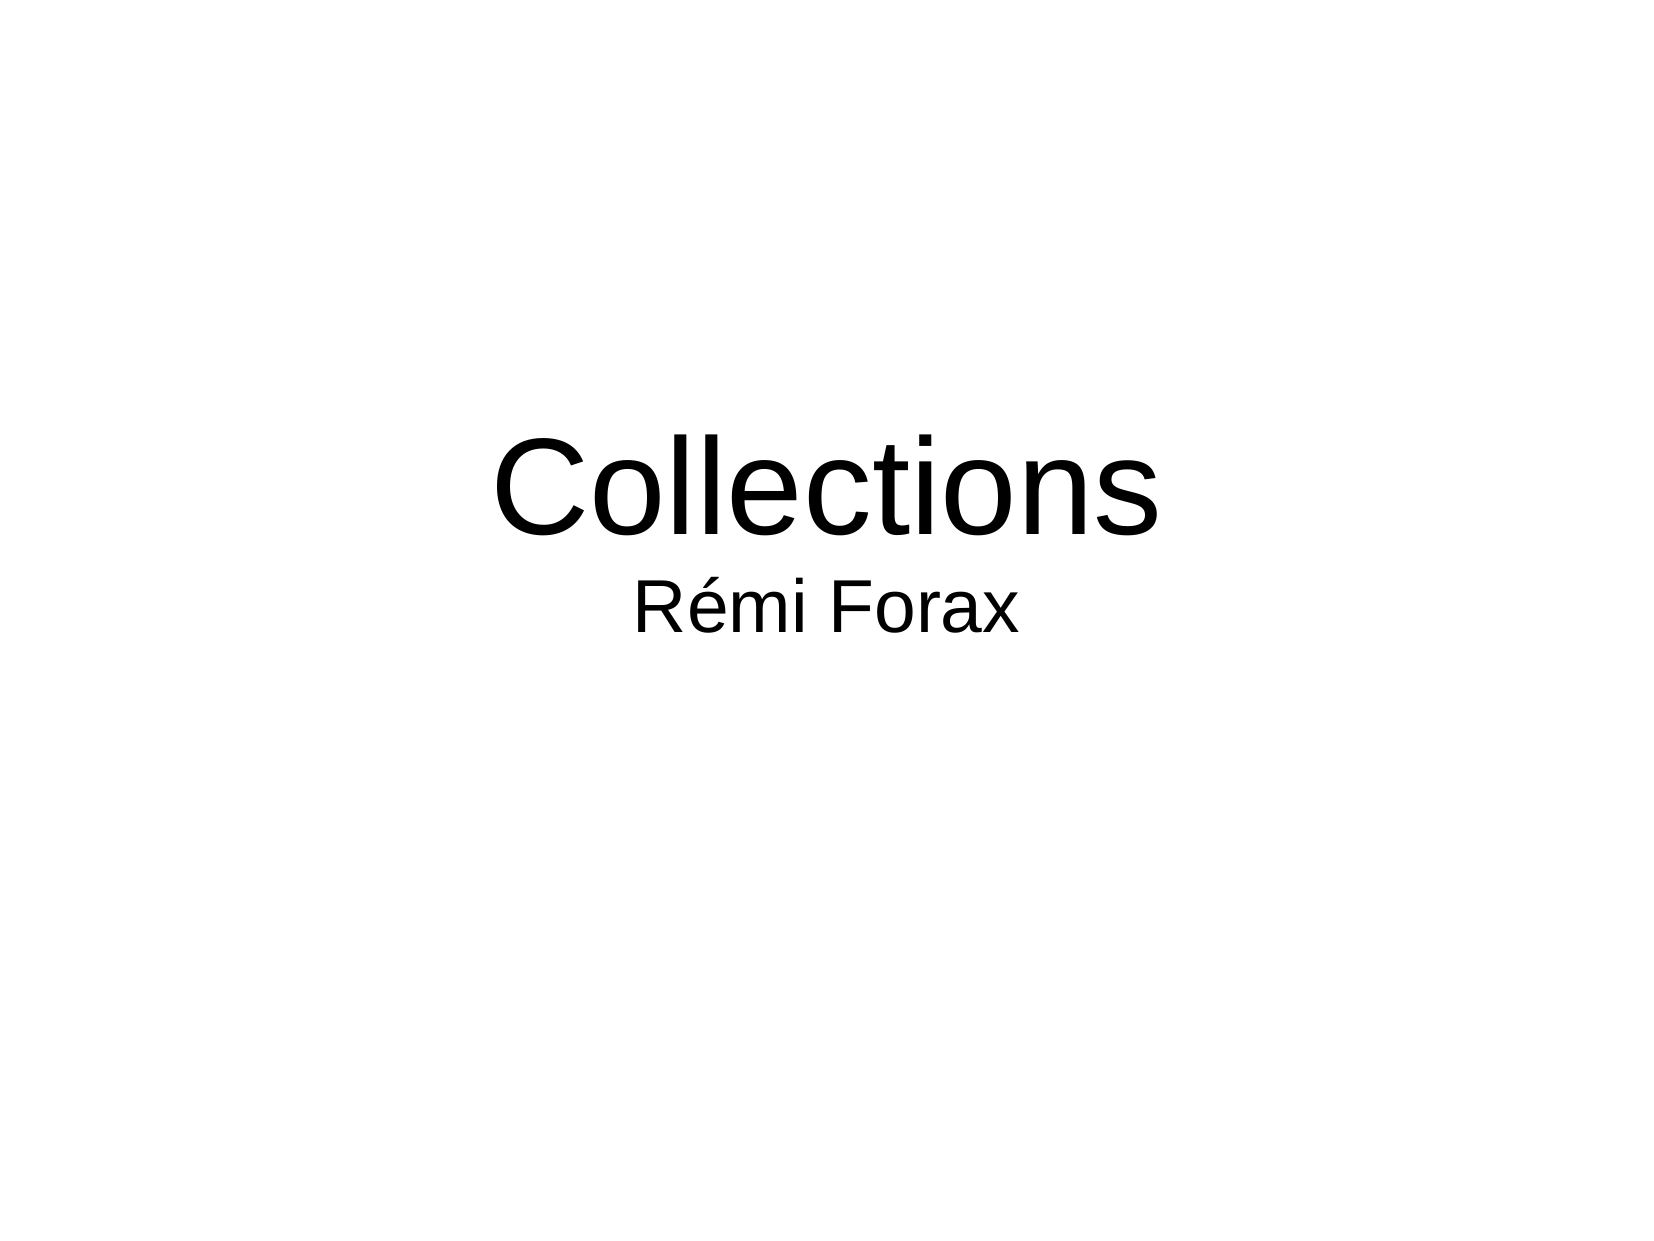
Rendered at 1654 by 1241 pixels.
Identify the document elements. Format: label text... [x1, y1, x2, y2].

subtitle Collections Rémi Forax [82, 49, 1571, 1010]
